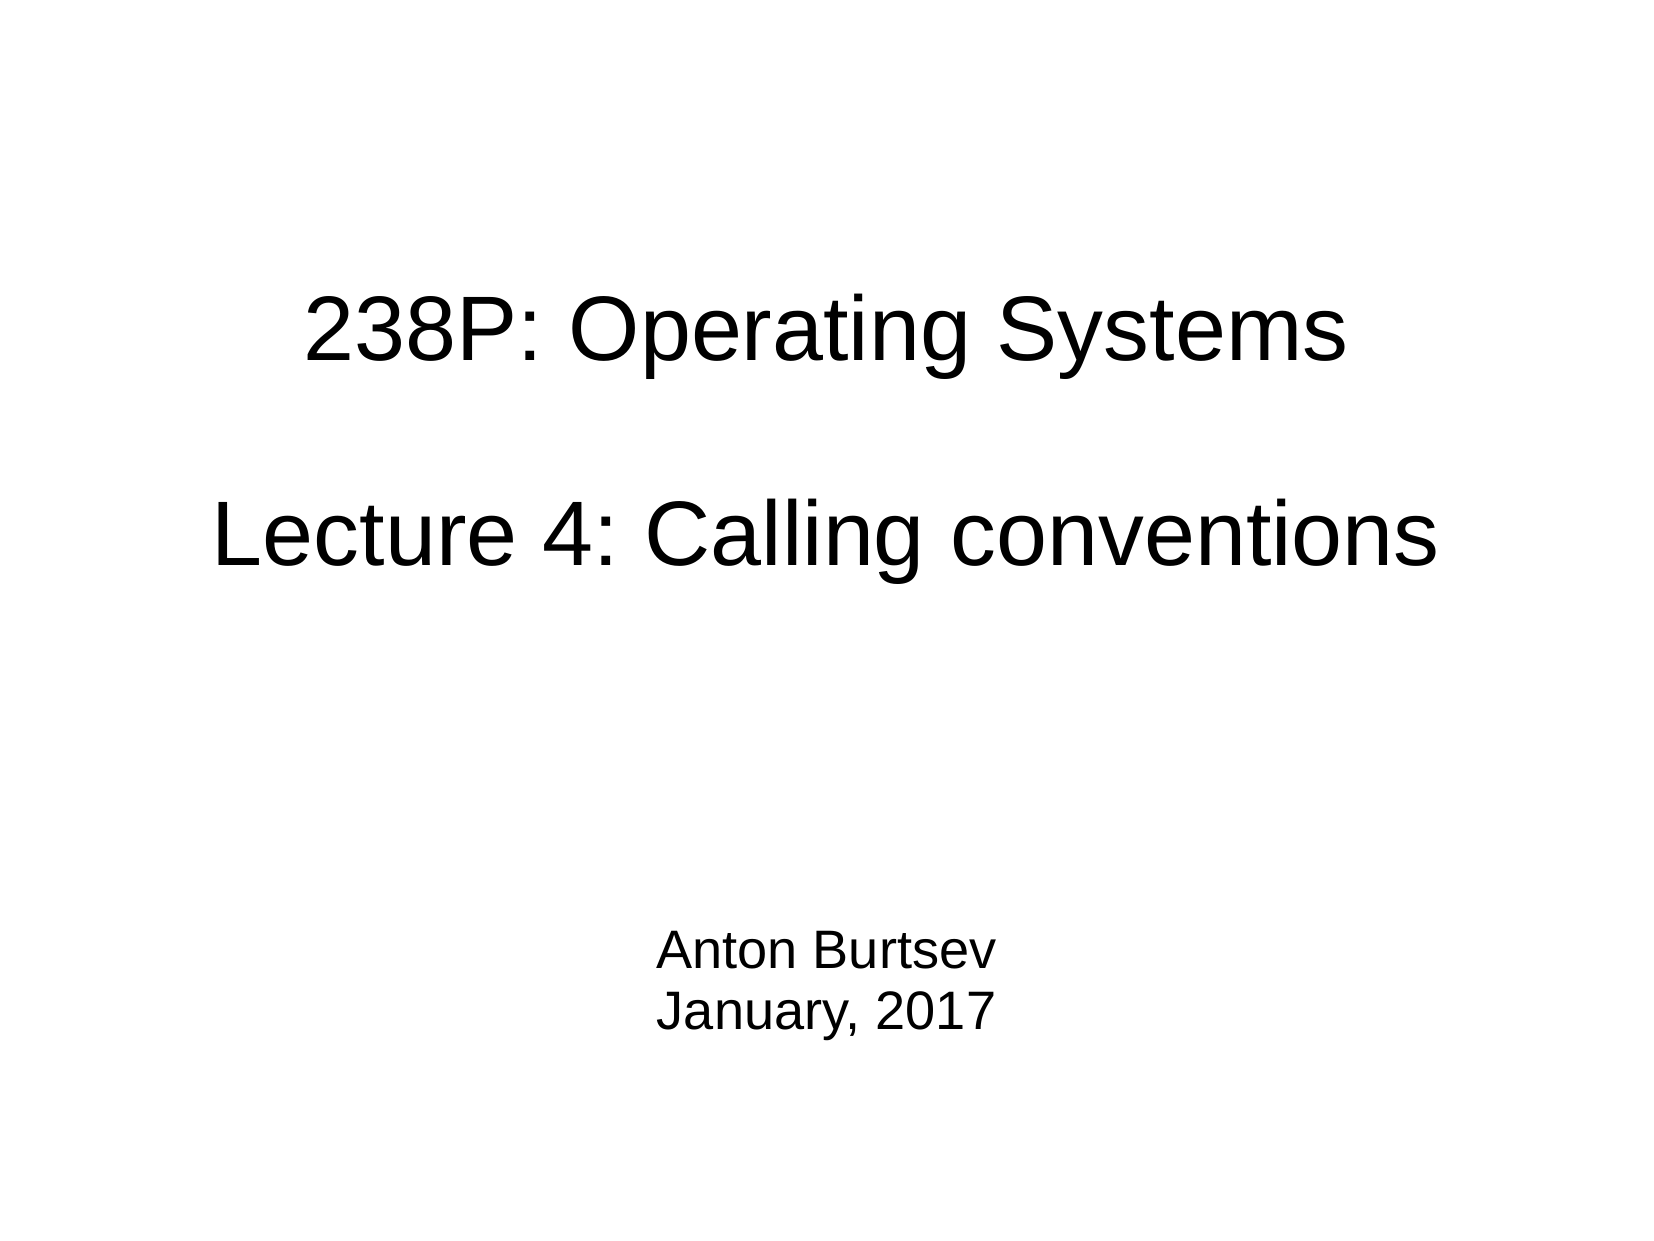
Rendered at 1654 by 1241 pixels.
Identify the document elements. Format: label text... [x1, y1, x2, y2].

subtitle Anton Burtsev January, 2017 [82, 637, 1571, 1109]
title 238P: Operating Systems Lecture 4: Calling conventions [82, 113, 1571, 637]
